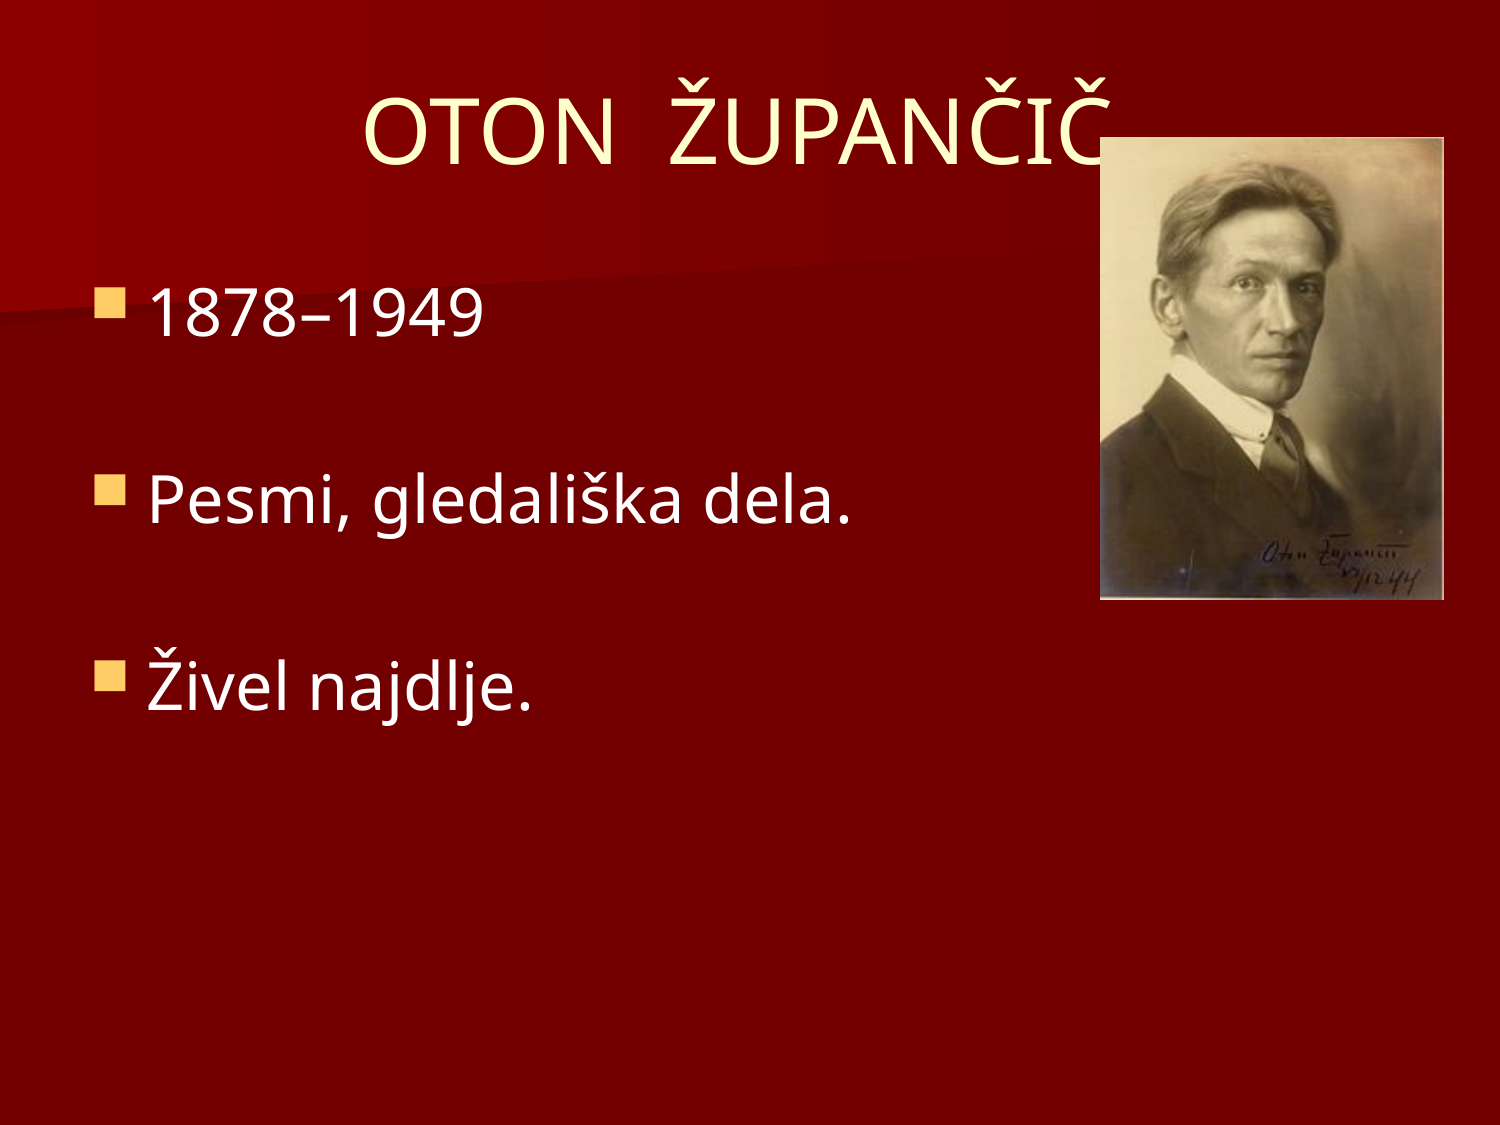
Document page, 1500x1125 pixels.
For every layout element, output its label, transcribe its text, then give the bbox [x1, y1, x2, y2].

picture [1100, 137, 1444, 600]
title OTON ŽUPANČIČ [75, 52, 1400, 203]
list 1878–1949 Pesmi, gledališka dela. Živel najdlje. [75, 262, 1425, 1000]
